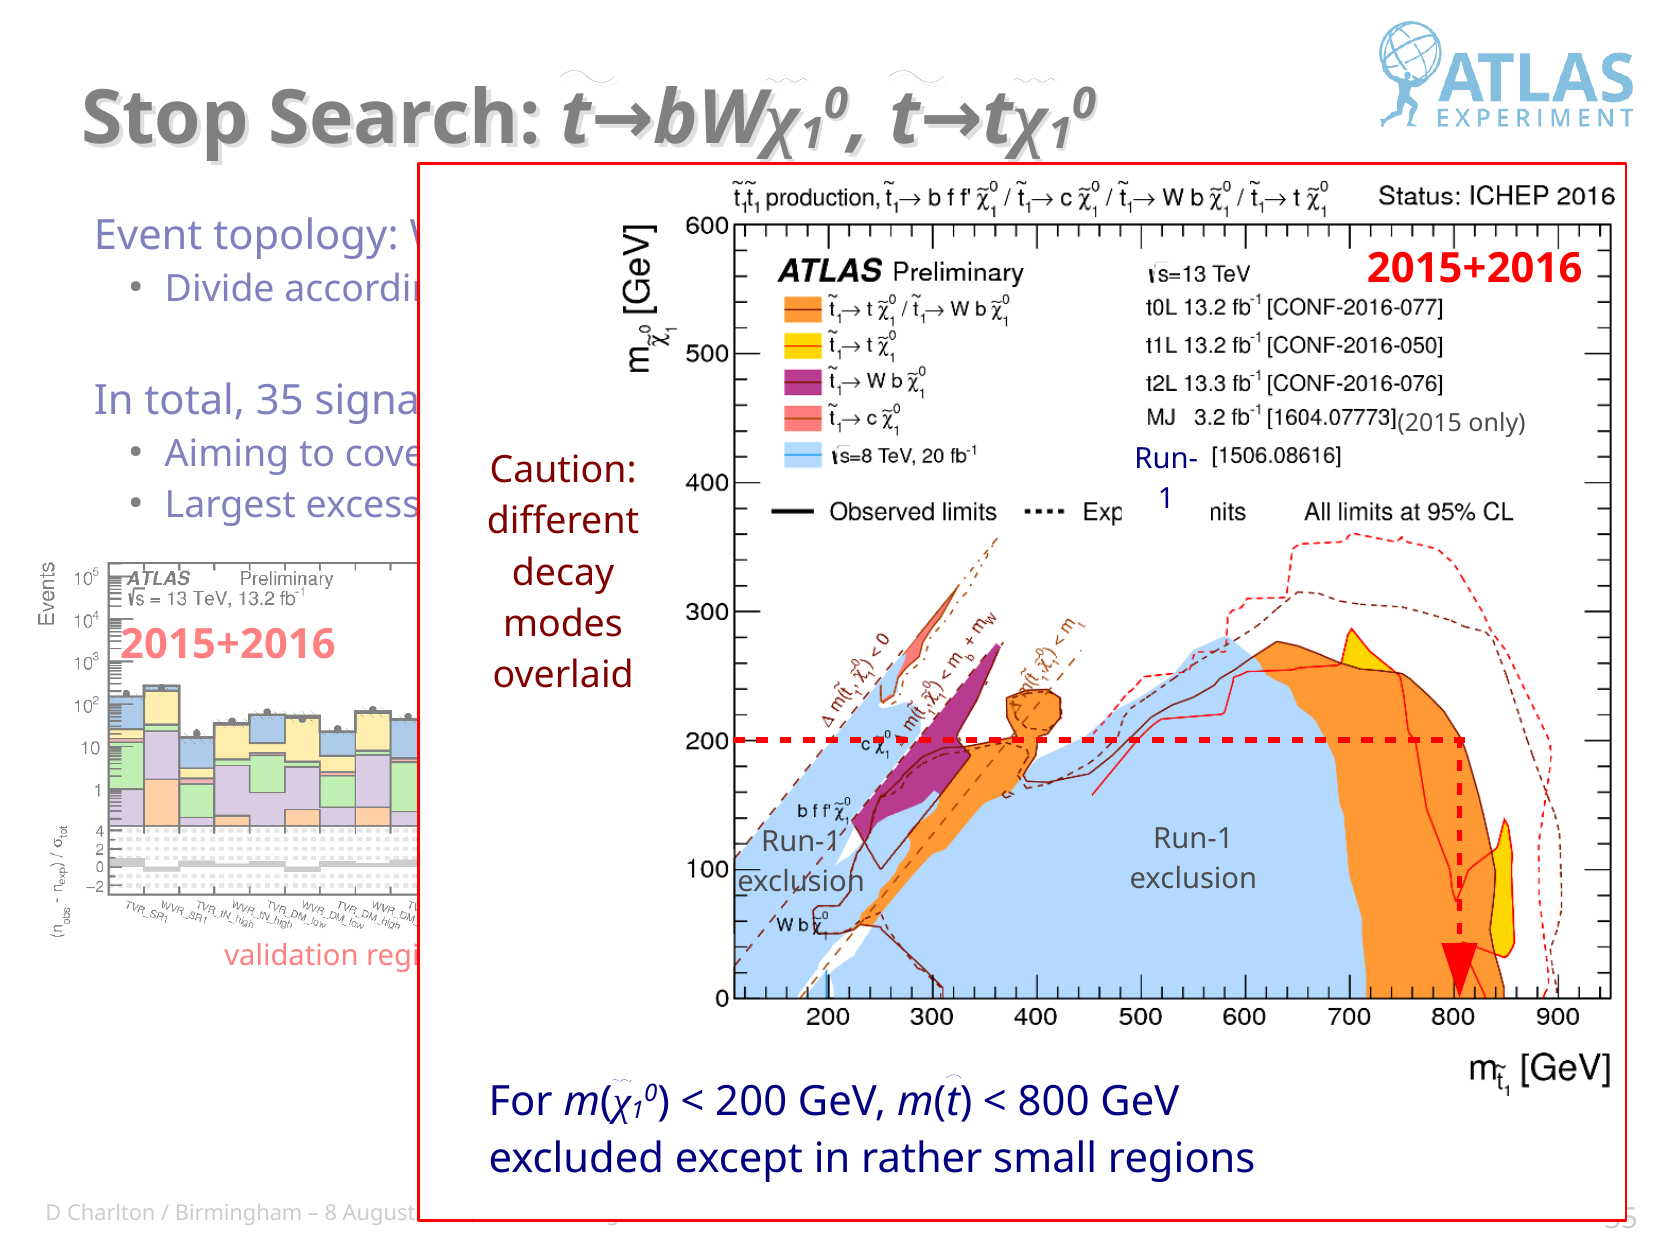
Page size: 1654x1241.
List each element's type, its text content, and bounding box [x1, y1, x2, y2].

text_box [0, 0, 1654, 1241]
picture [622, 180, 1615, 1096]
text_box For m(χ10) < 200 GeV, m(t) < 800 GeV excluded except in rather small regions [473, 1062, 1366, 1190]
text_box 2015+2016 [1352, 230, 1619, 295]
text_box Caution: different decay modes overlaid [454, 453, 672, 688]
text_box (2015 only) [1379, 397, 1544, 447]
text_box Run-1 exclusion [705, 818, 897, 902]
text_box Run-1 exclusion [1097, 815, 1289, 899]
text_box Run-1 [1121, 431, 1211, 478]
